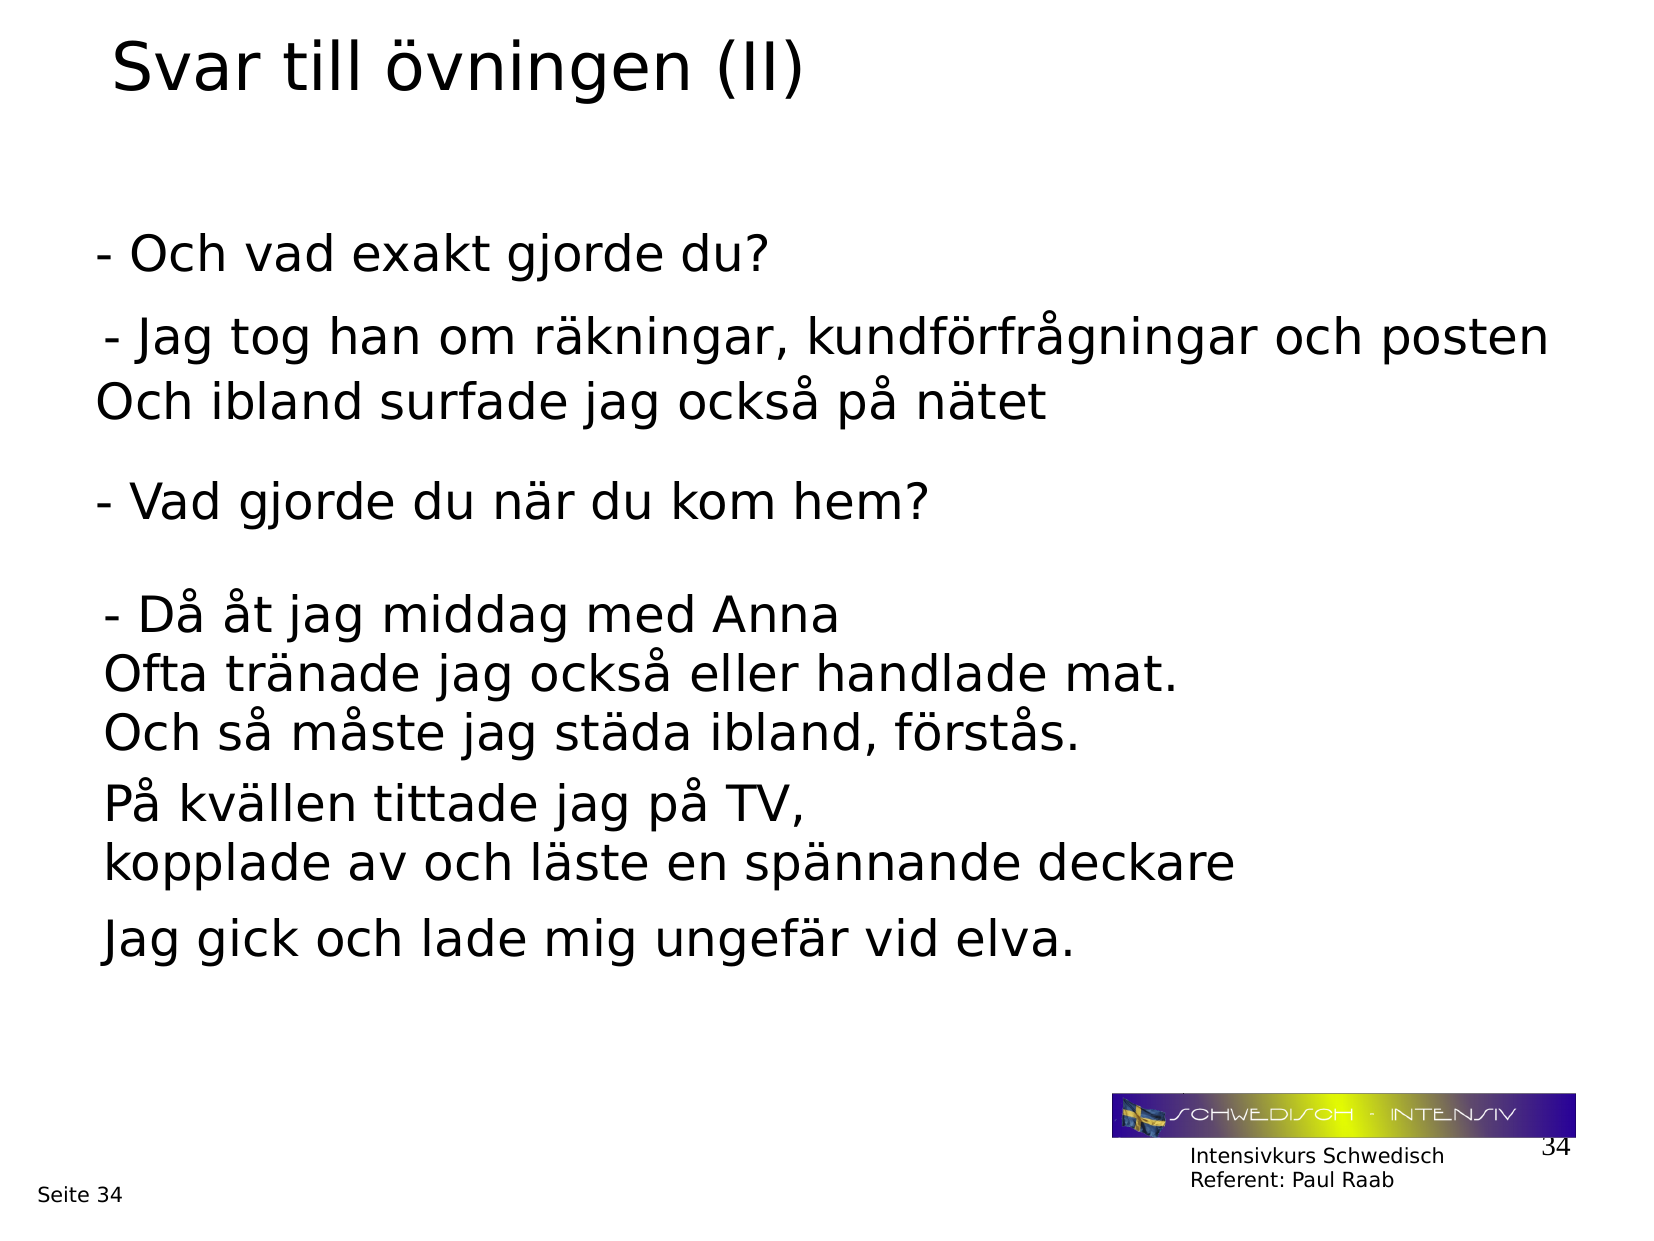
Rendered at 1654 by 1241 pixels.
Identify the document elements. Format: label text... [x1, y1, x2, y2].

text_box - Vad gjorde du när du kom hem? [80, 466, 1051, 550]
text_box Ofta tränade jag också eller handlade mat. [88, 637, 1313, 712]
text_box På kvällen tittade jag på TV, [88, 767, 976, 826]
text_box Jag gick och lade mig ungefär vid elva. [88, 903, 1426, 978]
text_box - Och vad exakt gjorde du? [80, 217, 788, 302]
text_box Och så måste jag städa ibland, förstås. [88, 696, 1163, 771]
text_box kopplade av och läste en spännande deckare [88, 826, 1426, 901]
picture [1112, 1093, 1576, 1138]
text_box Svar till övningen (II) [75, 21, 901, 114]
text_box - Då åt jag middag med Anna [88, 578, 938, 637]
text_box Och ibland surfade jag också på nätet [81, 365, 1126, 450]
text_box - Jag tog han om räkningar, kundförfrågningar och posten [88, 300, 1589, 376]
